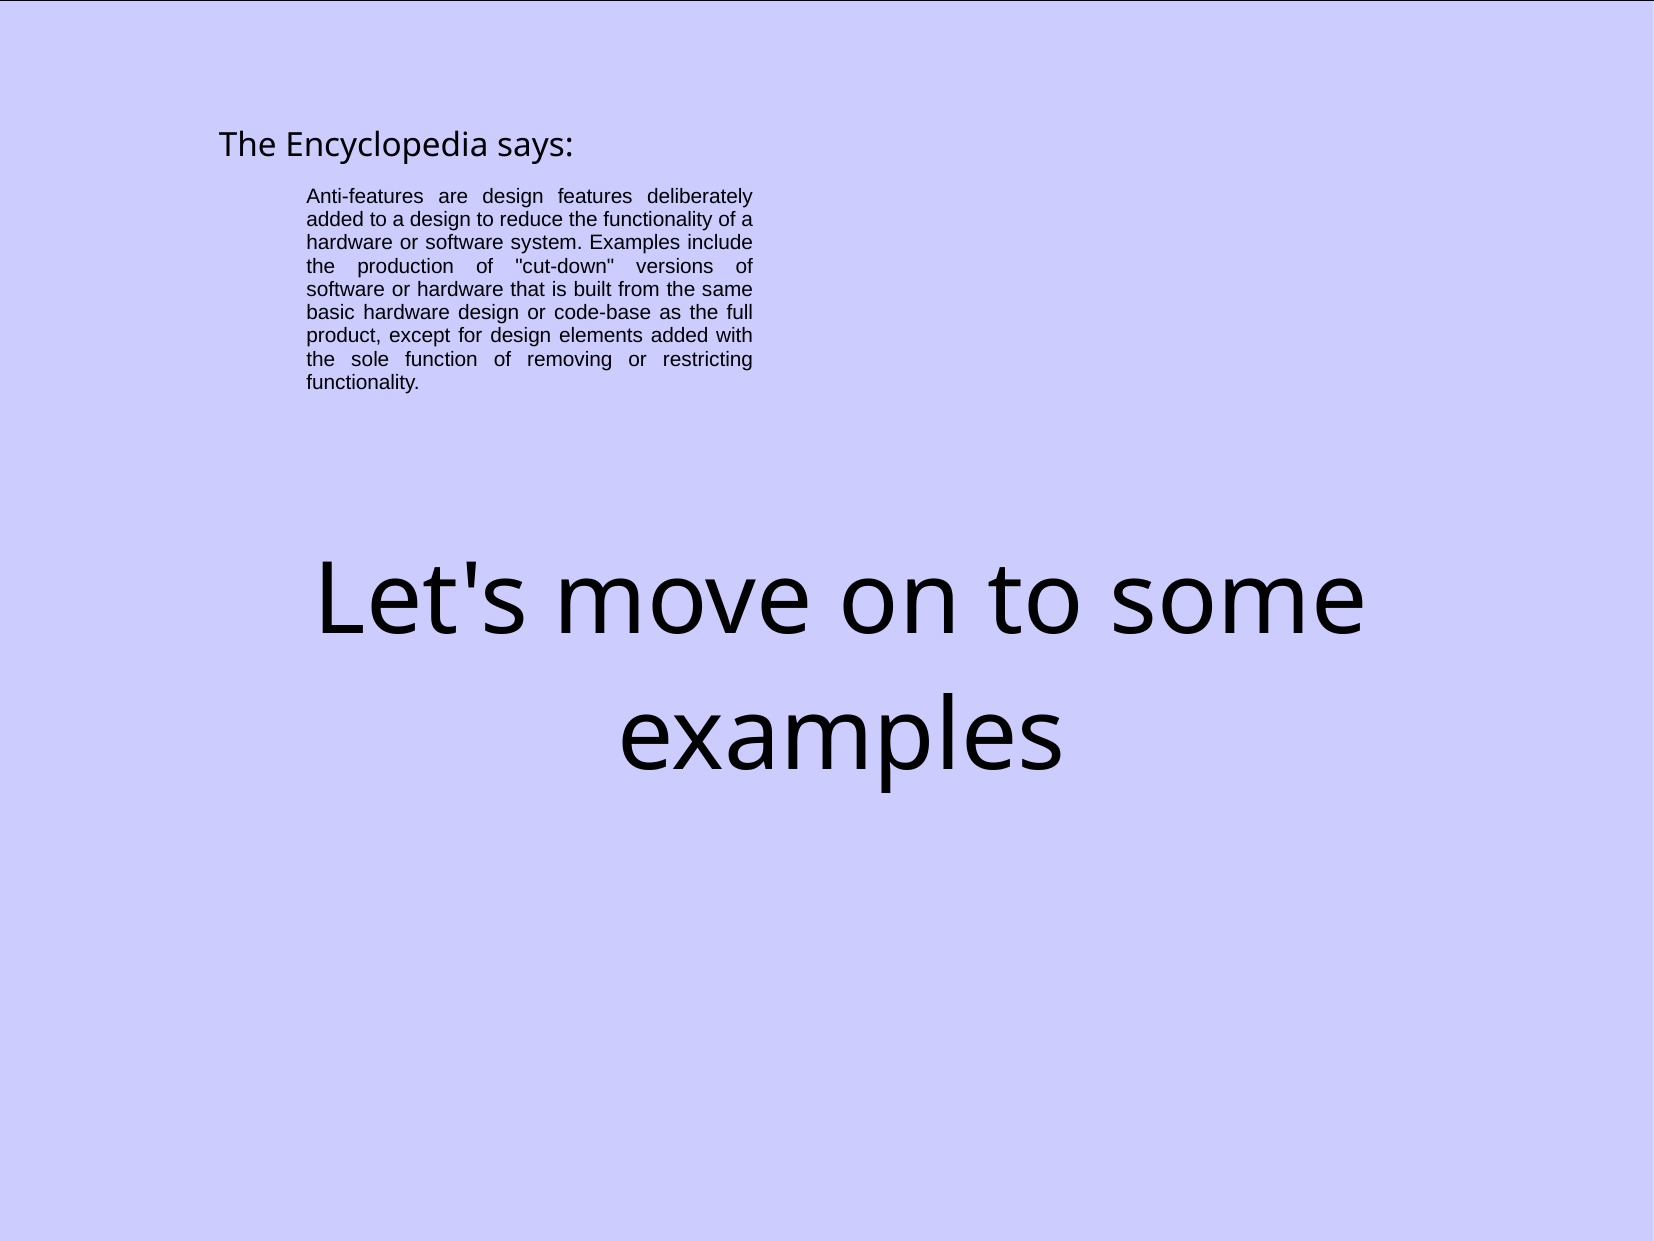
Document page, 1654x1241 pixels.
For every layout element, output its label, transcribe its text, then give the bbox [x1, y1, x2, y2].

text_box The Encyclopedia says: [173, 113, 621, 183]
text_box Anti-features are design features deliberately added to a design to reduce the functionality of a hardware or software system. Examples include the production of "cut-down" versions of software or hardware that is built from the same basic hardware design or code-base as the full product, except for design elements added with the sole function of removing or restricting functionality. [291, 177, 768, 443]
text_box Let's move on to some examples [88, 519, 1595, 767]
